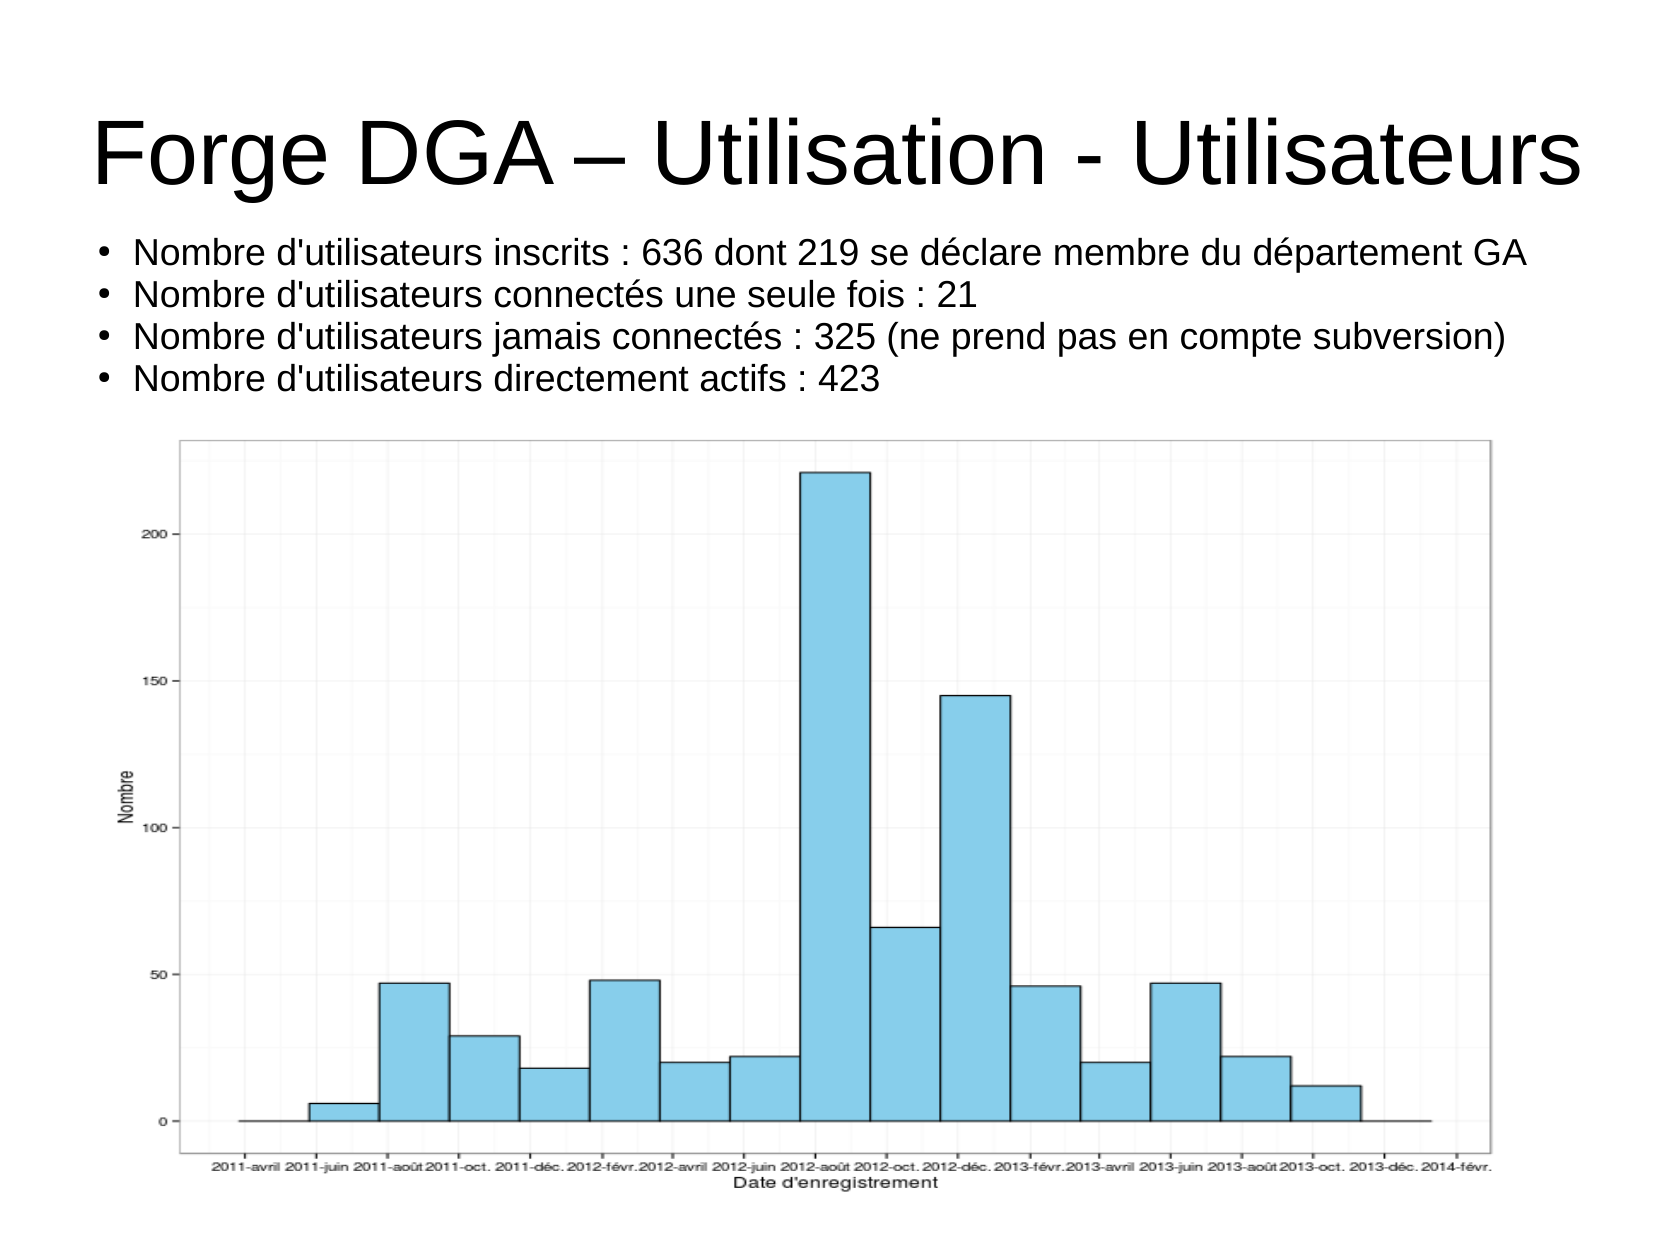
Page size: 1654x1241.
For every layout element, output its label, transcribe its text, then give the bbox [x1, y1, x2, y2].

picture [94, 417, 1524, 1205]
title Forge DGA – Utilisation - Utilisateurs [47, 49, 1630, 257]
text_box Nombre d'utilisateurs inscrits : 636 dont 219 se déclare membre du département GA Nombre d'utilisateurs connectés une seule fois : 21 Nombre d'utilisateurs jamais connectés : 325 (ne prend pas en compte subversion) Nombre d'utilisateurs directement actifs : 423 [82, 224, 1607, 408]
